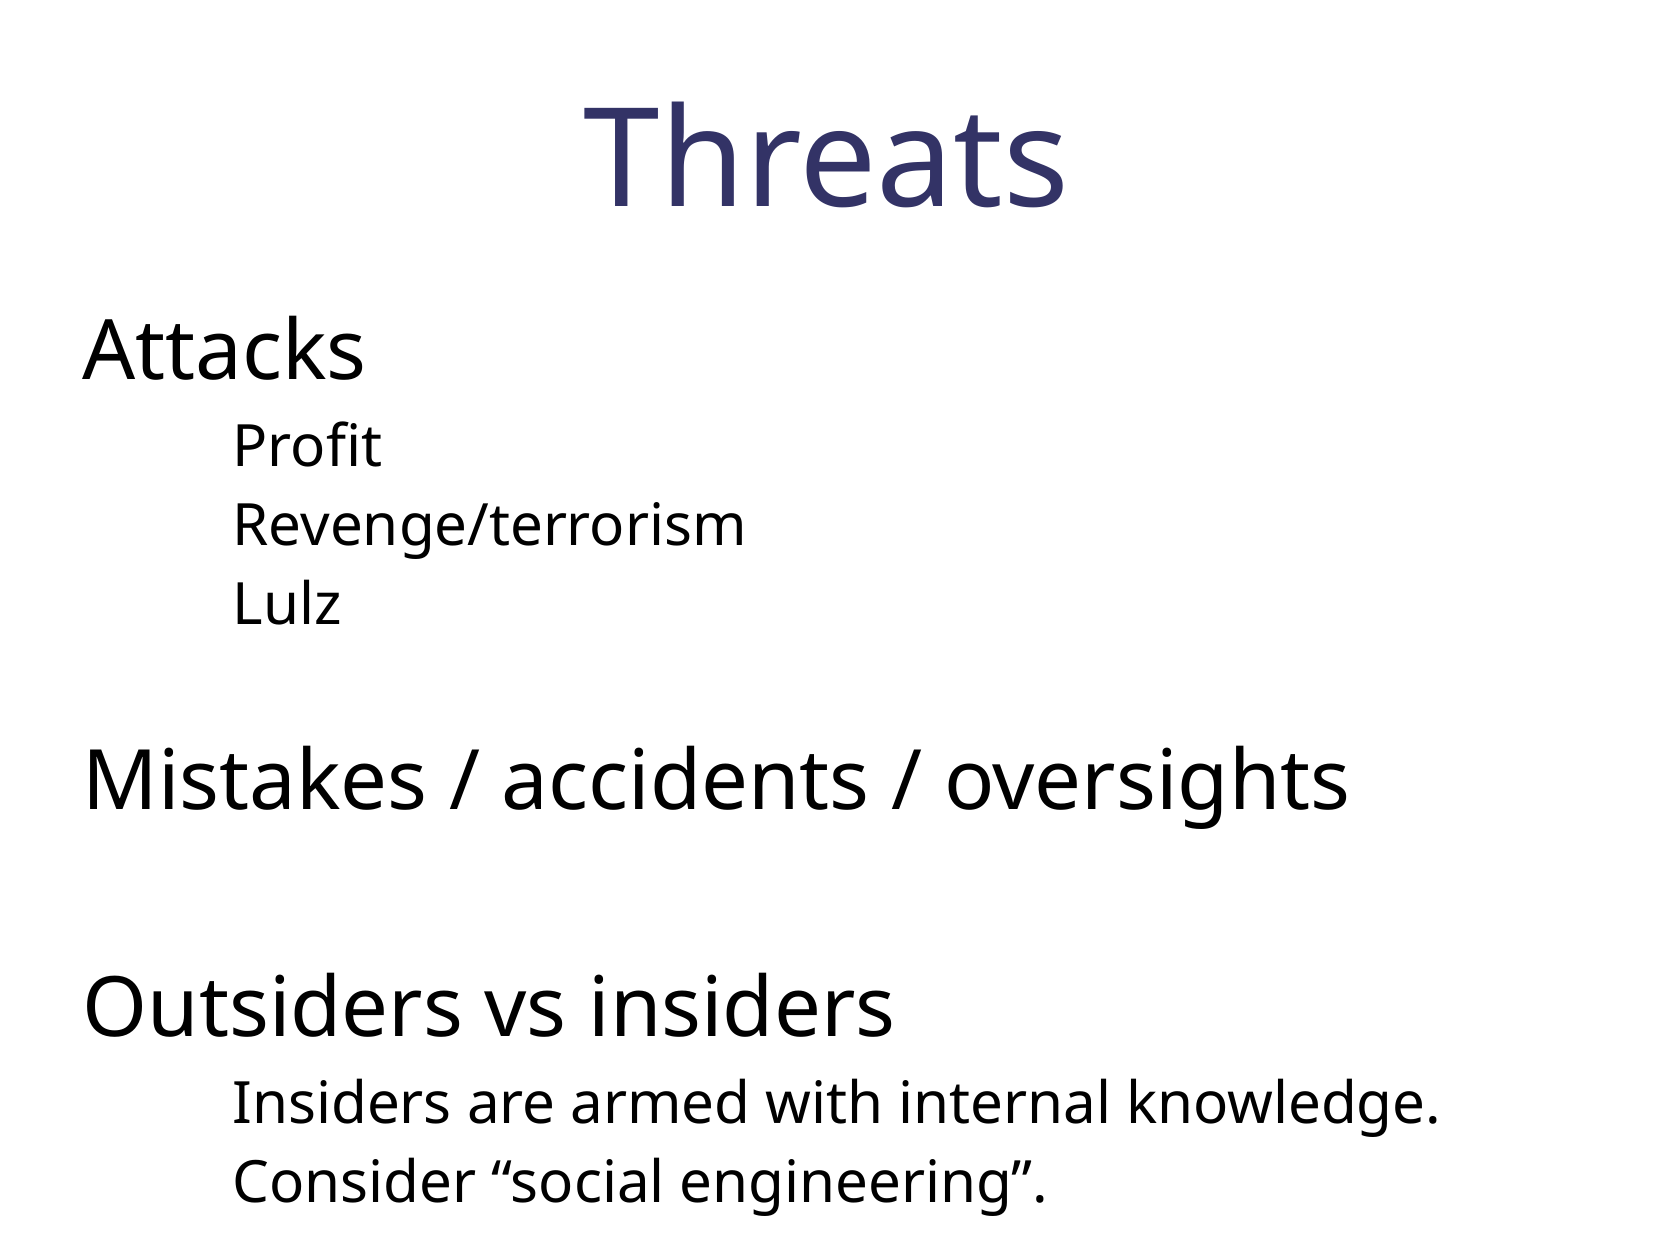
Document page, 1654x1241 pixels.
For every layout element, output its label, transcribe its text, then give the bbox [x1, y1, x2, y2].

title Threats [82, 56, 1571, 250]
subtitle Attacks Profit Revenge/terrorism Lulz Mistakes / accidents / oversights Outsiders vs insiders Insiders are armed with internal knowledge. Consider “social engineering”. [82, 290, 1571, 1241]
